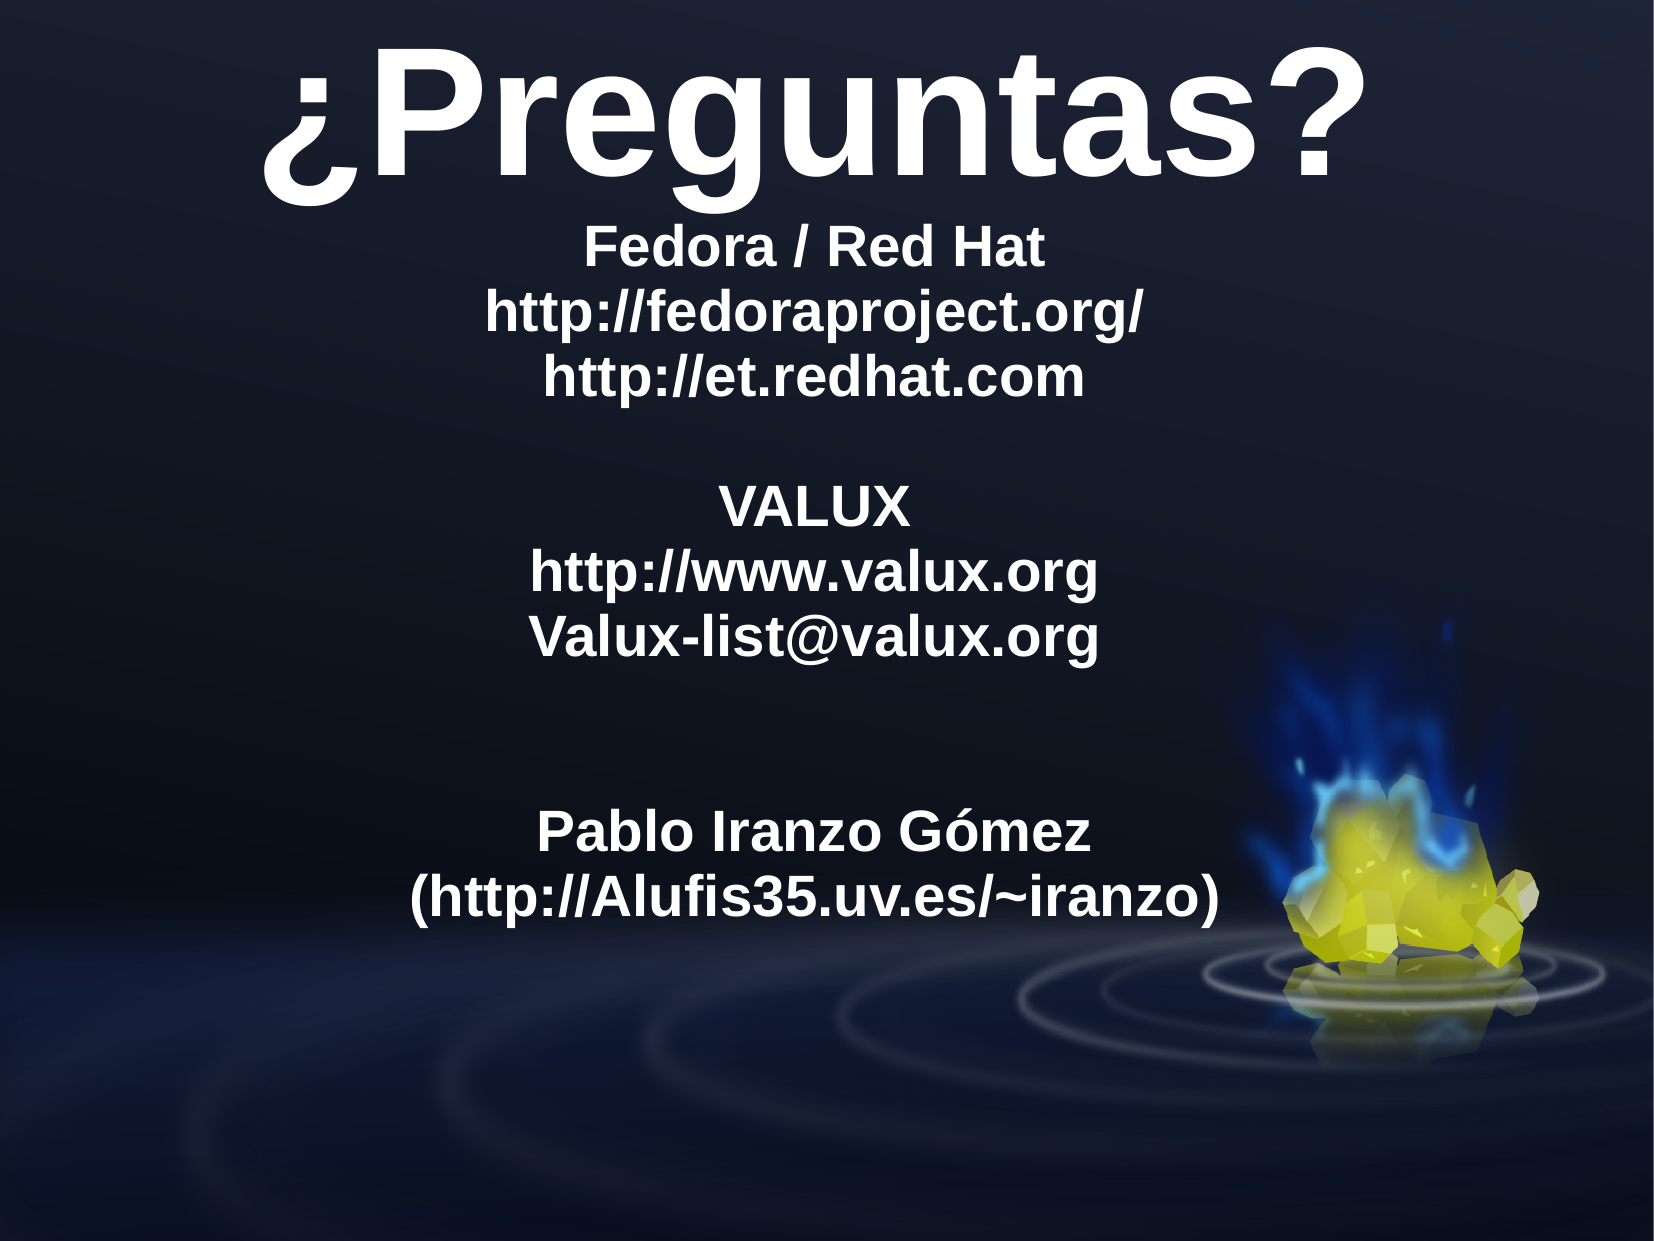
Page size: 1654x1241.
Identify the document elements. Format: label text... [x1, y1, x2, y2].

subtitle ¿Preguntas? Fedora / Red Hat http://fedoraproject.org/ http://et.redhat.com VALUX http://www.valux.org Valux-list@valux.org Pablo Iranzo Gómez (http://Alufis35.uv.es/~iranzo) [70, 9, 1559, 1060]
picture [0, 0, 1654, 1241]
